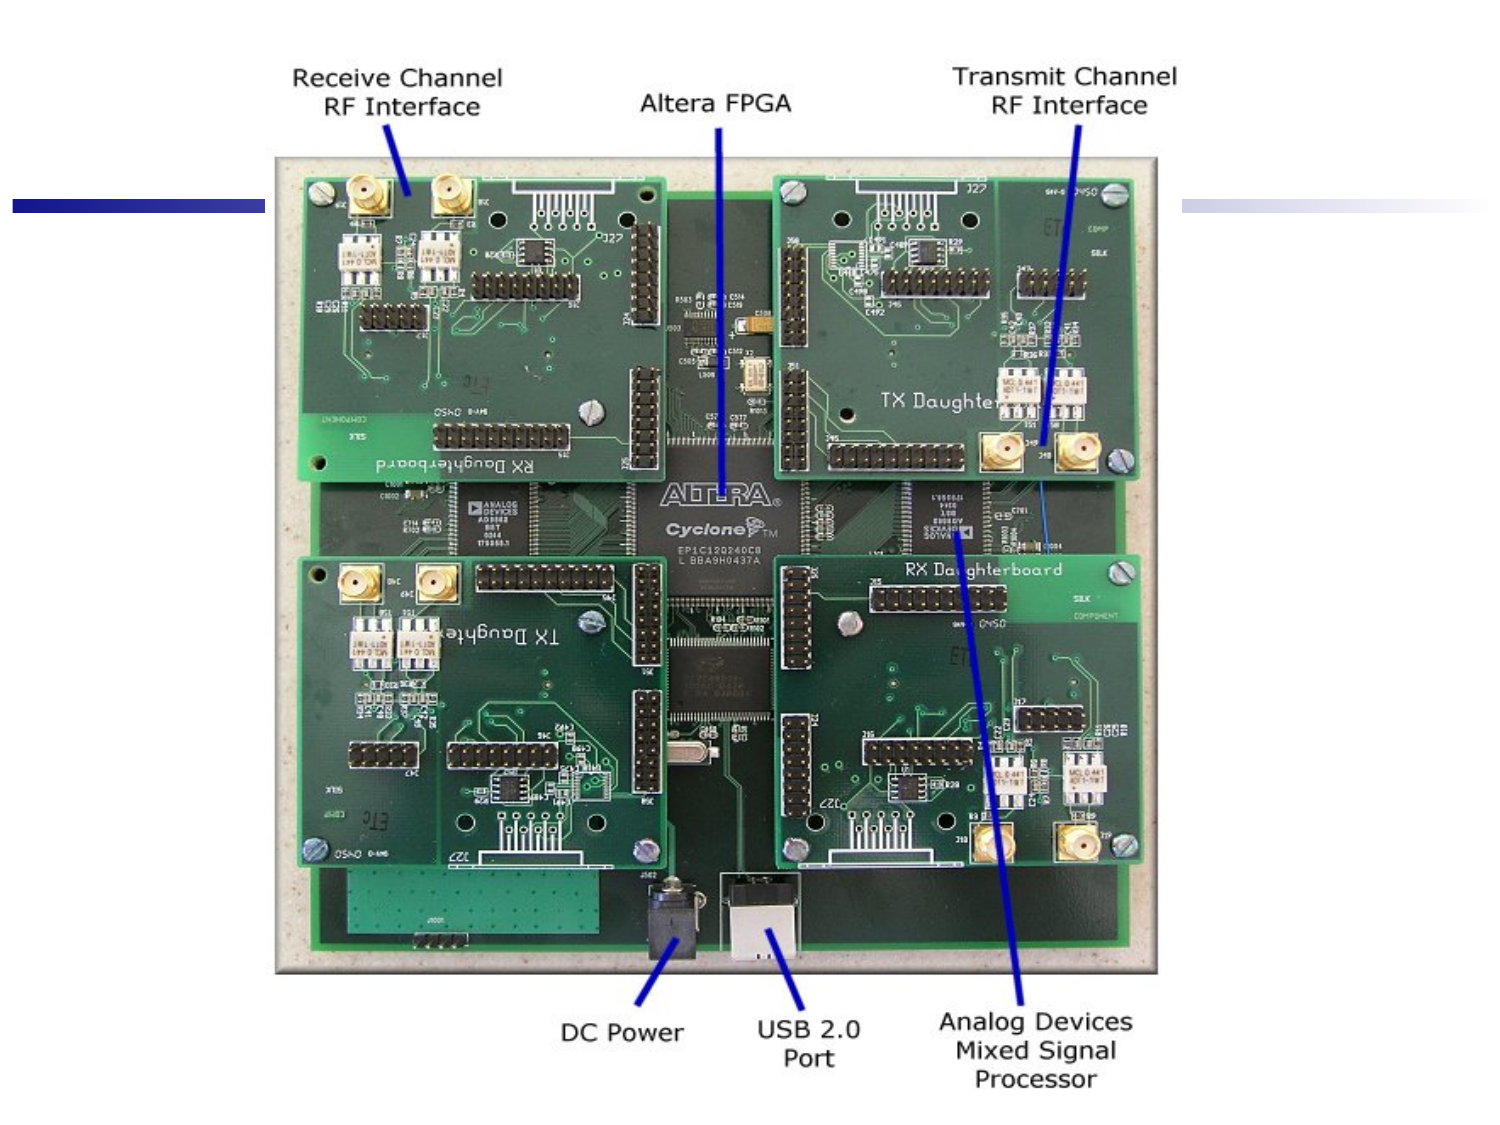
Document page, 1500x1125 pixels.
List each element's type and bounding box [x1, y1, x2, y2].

picture [265, 58, 1182, 1096]
